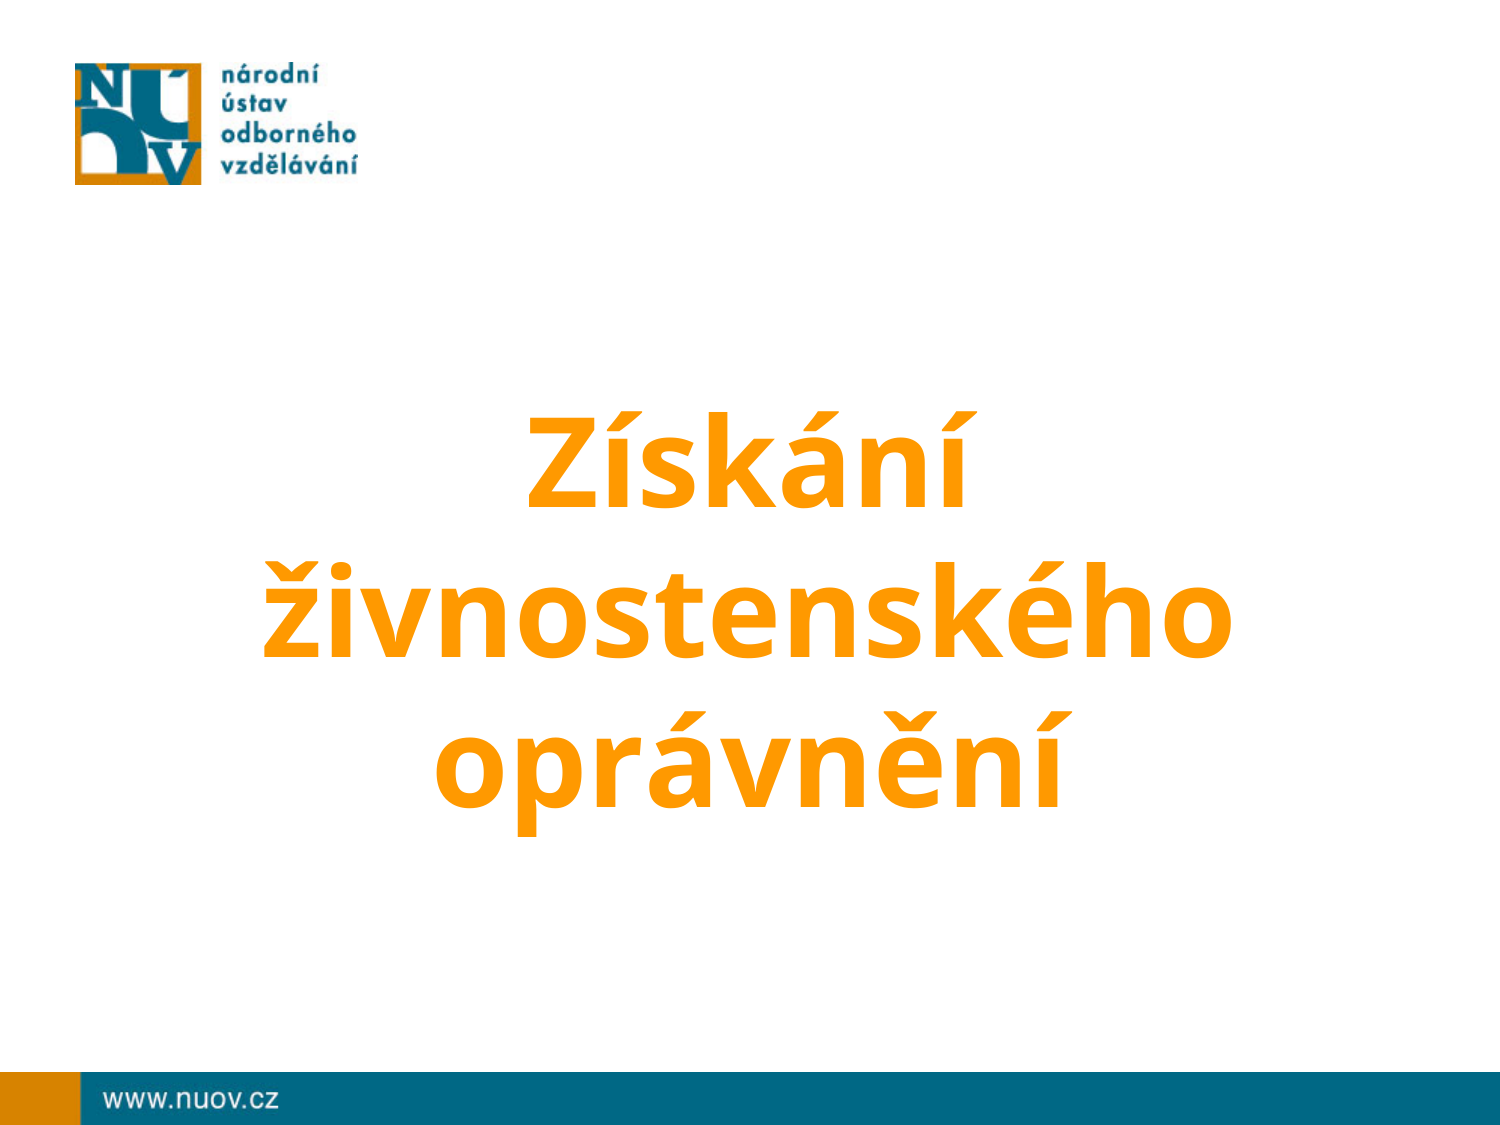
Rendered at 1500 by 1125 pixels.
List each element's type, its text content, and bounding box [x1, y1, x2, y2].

text_box [75, 62, 358, 185]
text_box Získání živnostenského oprávnění [75, 374, 1426, 841]
text_box [0, 1072, 1500, 1125]
